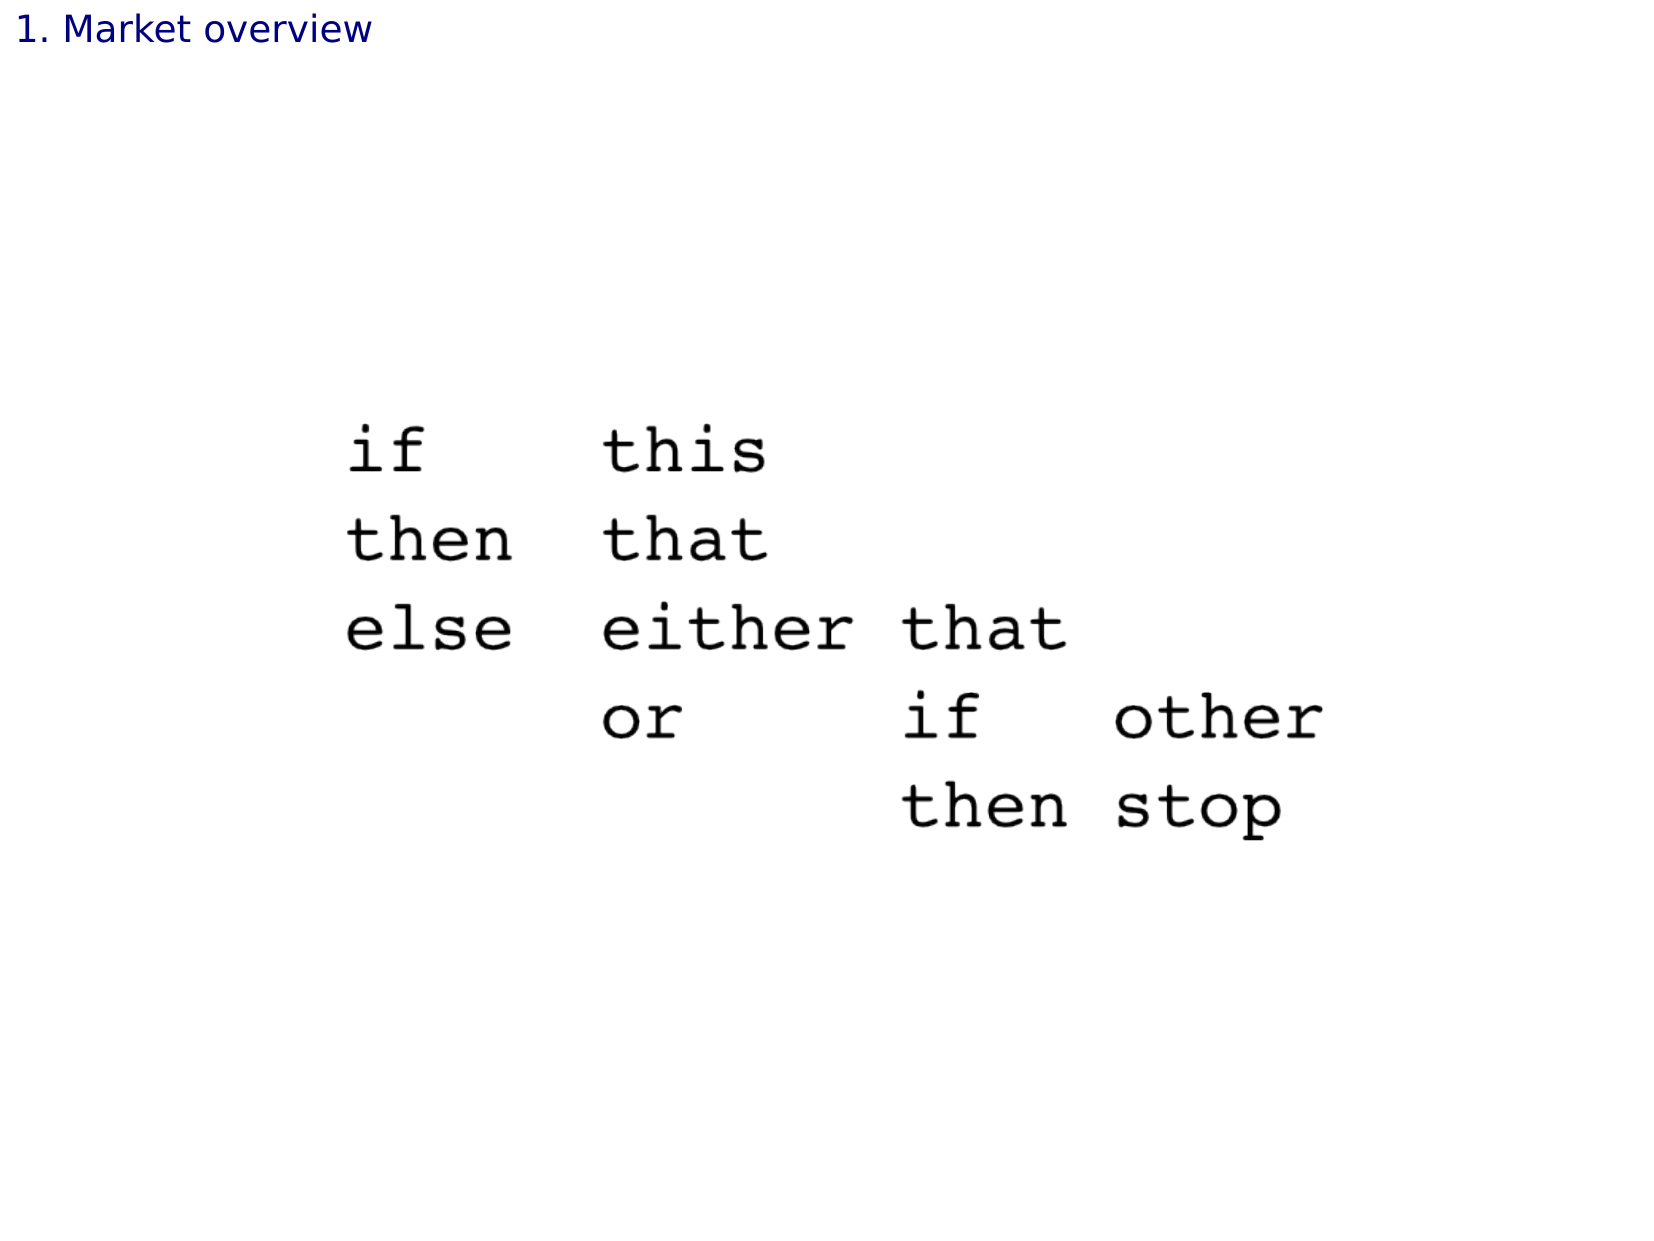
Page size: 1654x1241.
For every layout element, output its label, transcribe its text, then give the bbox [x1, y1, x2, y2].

picture [333, 413, 1329, 844]
text_box 1. Market overview [0, 0, 768, 59]
